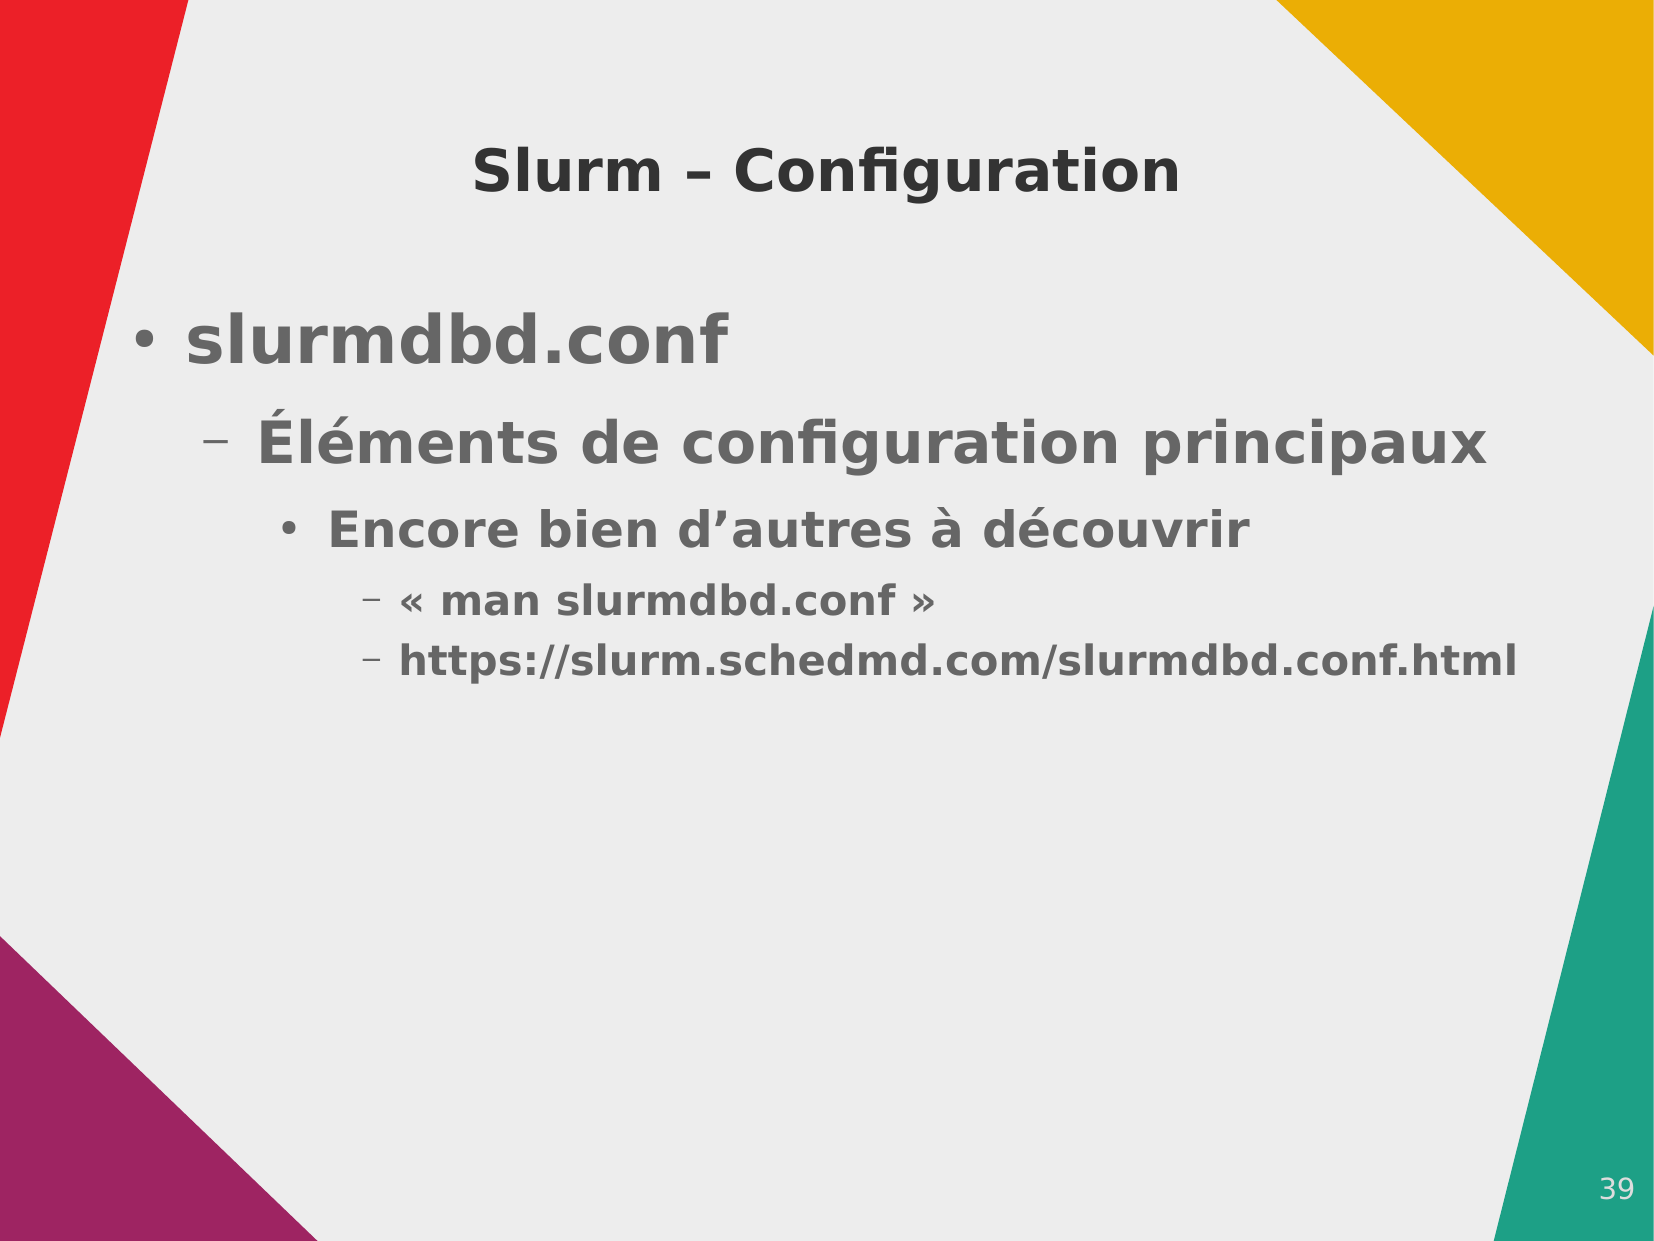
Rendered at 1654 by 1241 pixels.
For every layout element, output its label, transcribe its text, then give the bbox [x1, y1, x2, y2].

title Slurm – Configuration [114, 73, 1539, 271]
list slurmdbd.conf Éléments de configuration principaux Encore bien d’autres à découvrir « man slurmdbd.conf » https://slurm.schedmd.com/slurmdbd.conf.html [114, 302, 1539, 1217]
